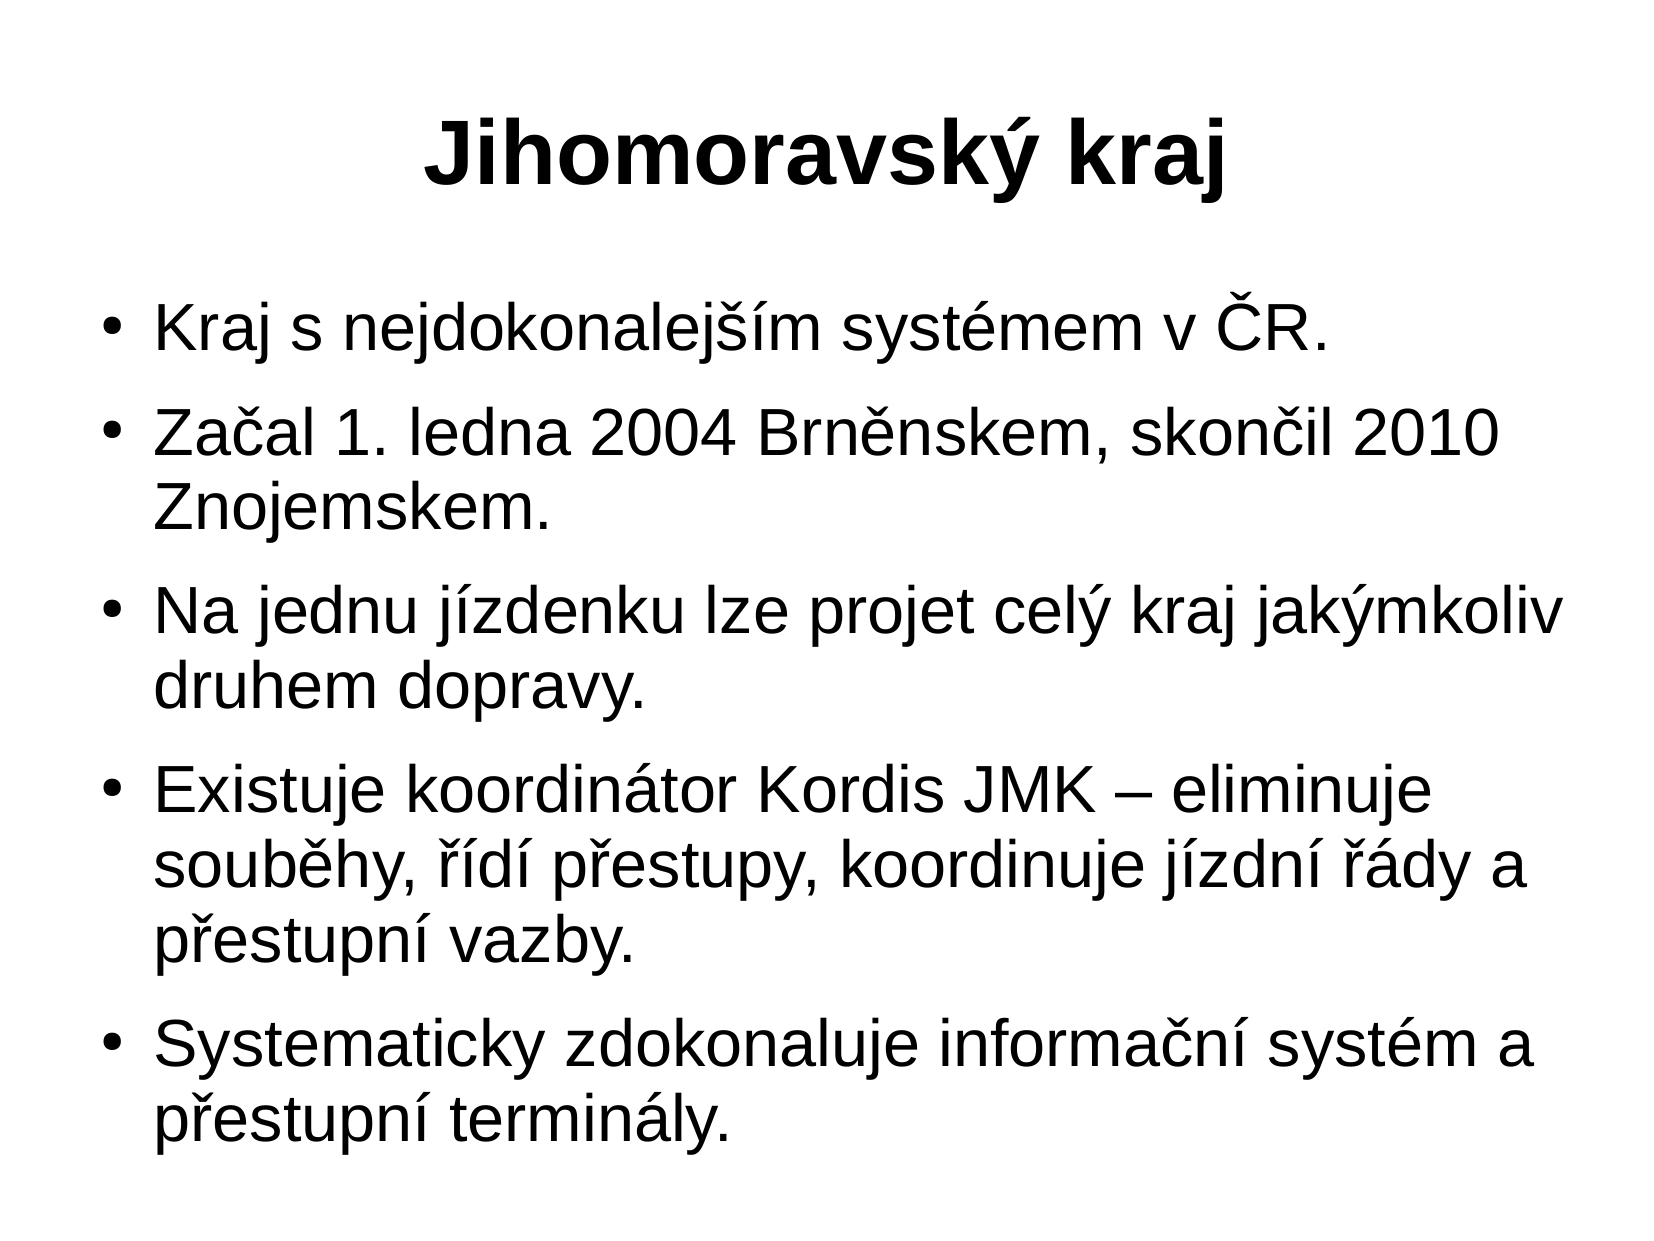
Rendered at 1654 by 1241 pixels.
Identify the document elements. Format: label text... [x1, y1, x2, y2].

list Kraj s nejdokonalejším systémem v ČR. Začal 1. ledna 2004 Brněnskem, skončil 2010 Znojemskem. Na jednu jízdenku lze projet celý kraj jakýmkoliv druhem dopravy. Existuje koordinátor Kordis JMK – eliminuje souběhy, řídí přestupy, koordinuje jízdní řády a přestupní vazby. Systematicky zdokonaluje informační systém a přestupní terminály. [82, 290, 1571, 1156]
title Jihomoravský kraj [82, 49, 1571, 257]
